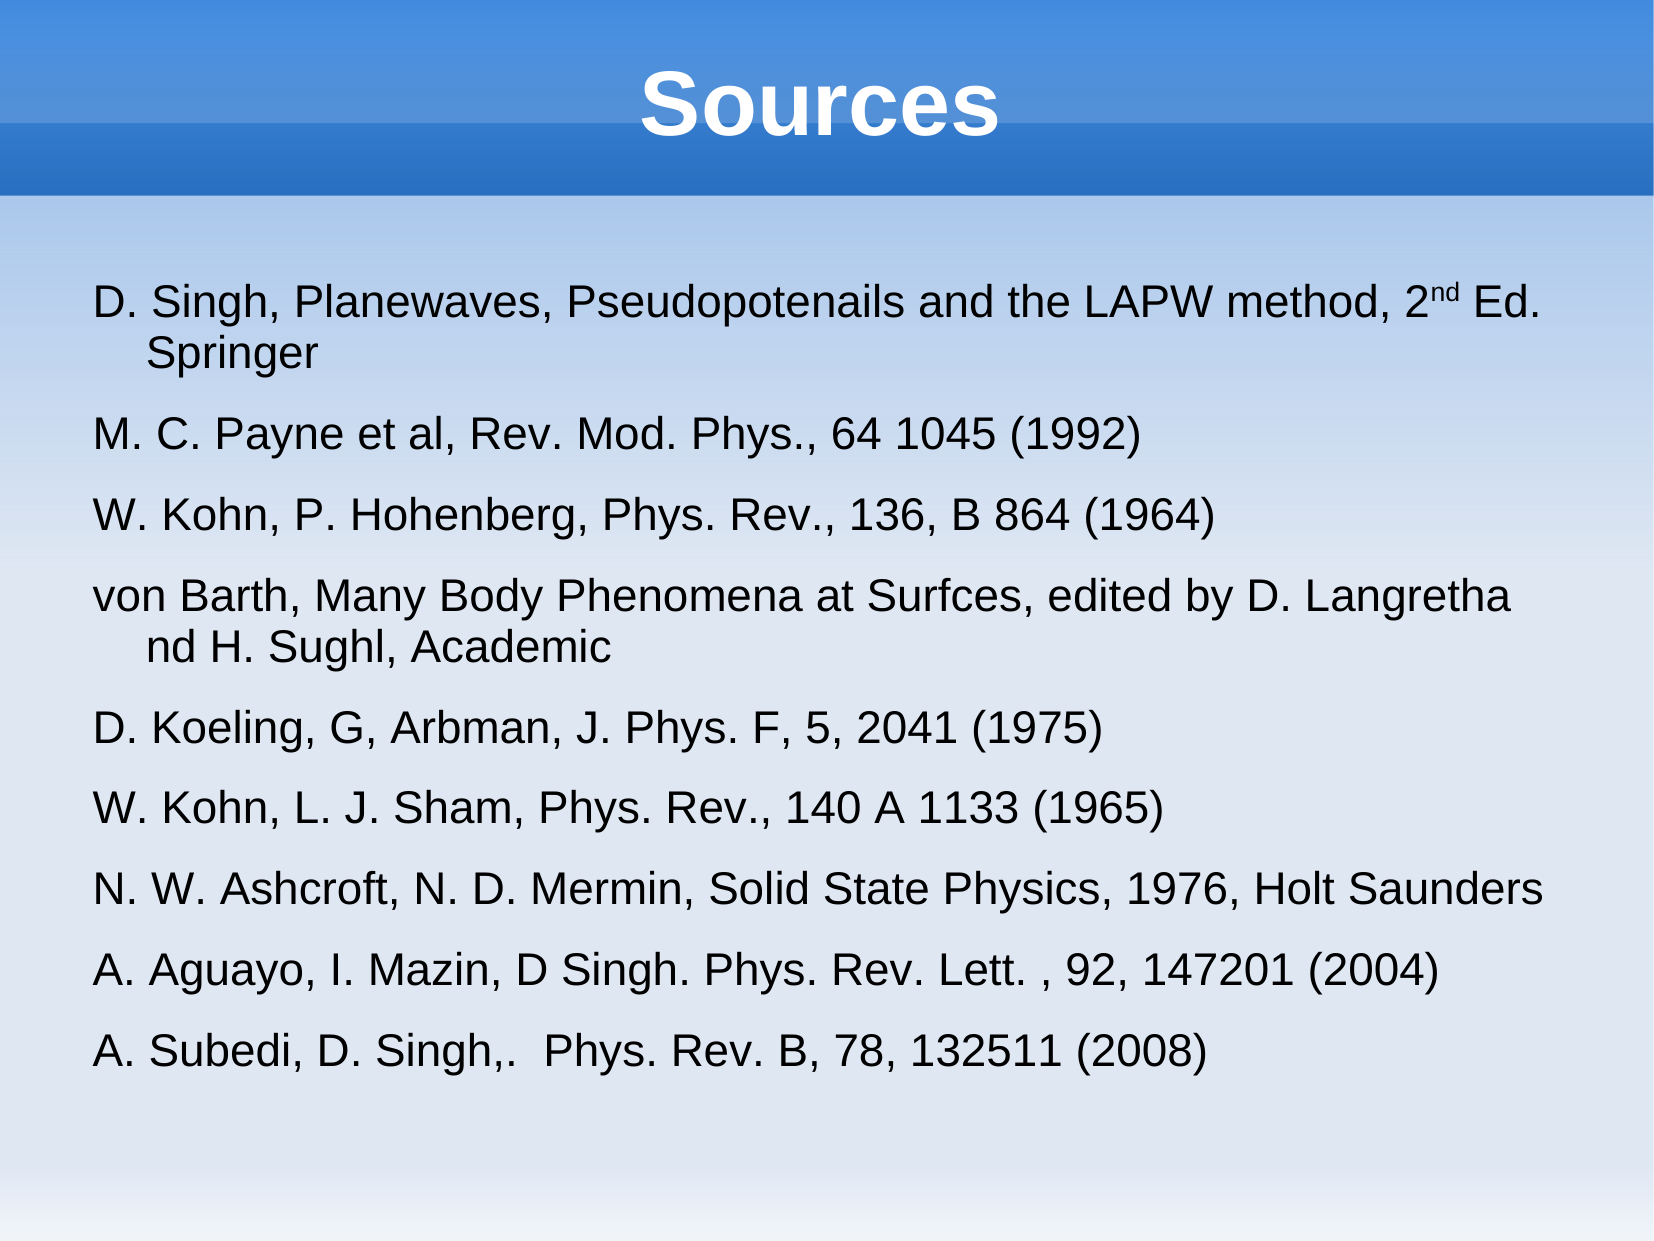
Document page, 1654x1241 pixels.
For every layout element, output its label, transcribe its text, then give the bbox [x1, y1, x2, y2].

picture [0, 0, 1654, 1241]
title Sources [76, 7, 1565, 200]
list D. Singh, Planewaves, Pseudopotenails and the LAPW method, 2nd Ed. Springer M. C. Payne et al, Rev. Mod. Phys., 64 1045 (1992) W. Kohn, P. Hohenberg, Phys. Rev., 136, B 864 (1964) von Barth, Many Body Phenomena at Surfces, edited by D. Langretha nd H. Sughl, Academic D. Koeling, G, Arbman, J. Phys. F, 5, 2041 (1975) W. Kohn, L. J. Sham, Phys. Rev., 140 A 1133 (1965) N. W. Ashcroft, N. D. Mermin, Solid State Physics, 1976, Holt Saunders A. Aguayo, I. Mazin, D Singh. Phys. Rev. Lett. , 92, 147201 (2004) A. Subedi, D. Singh,. Phys. Rev. B, 78, 132511 (2008) [75, 275, 1564, 1206]
